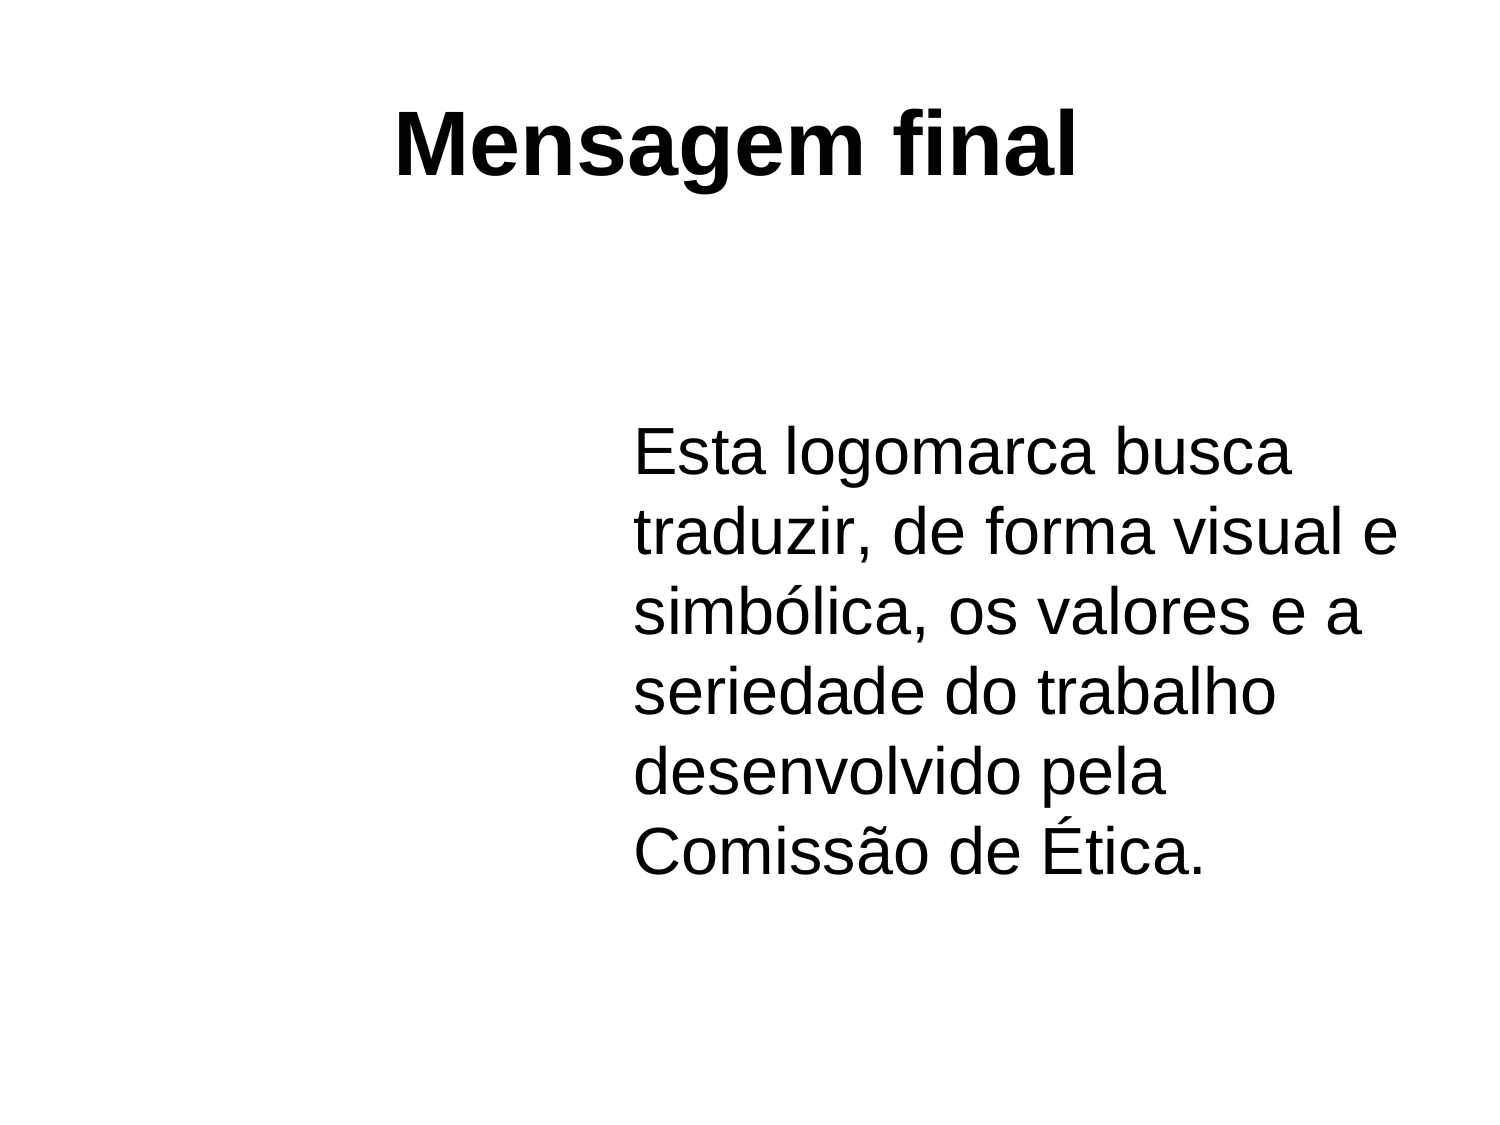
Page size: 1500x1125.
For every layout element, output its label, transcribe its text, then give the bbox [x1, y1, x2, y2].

title Mensagem final [75, 45, 1426, 233]
list Esta logomarca busca traduzir, de forma visual e simbólica, os valores e a seriedade do trabalho desenvolvido pela Comissão de Ética. [562, 399, 1425, 1005]
